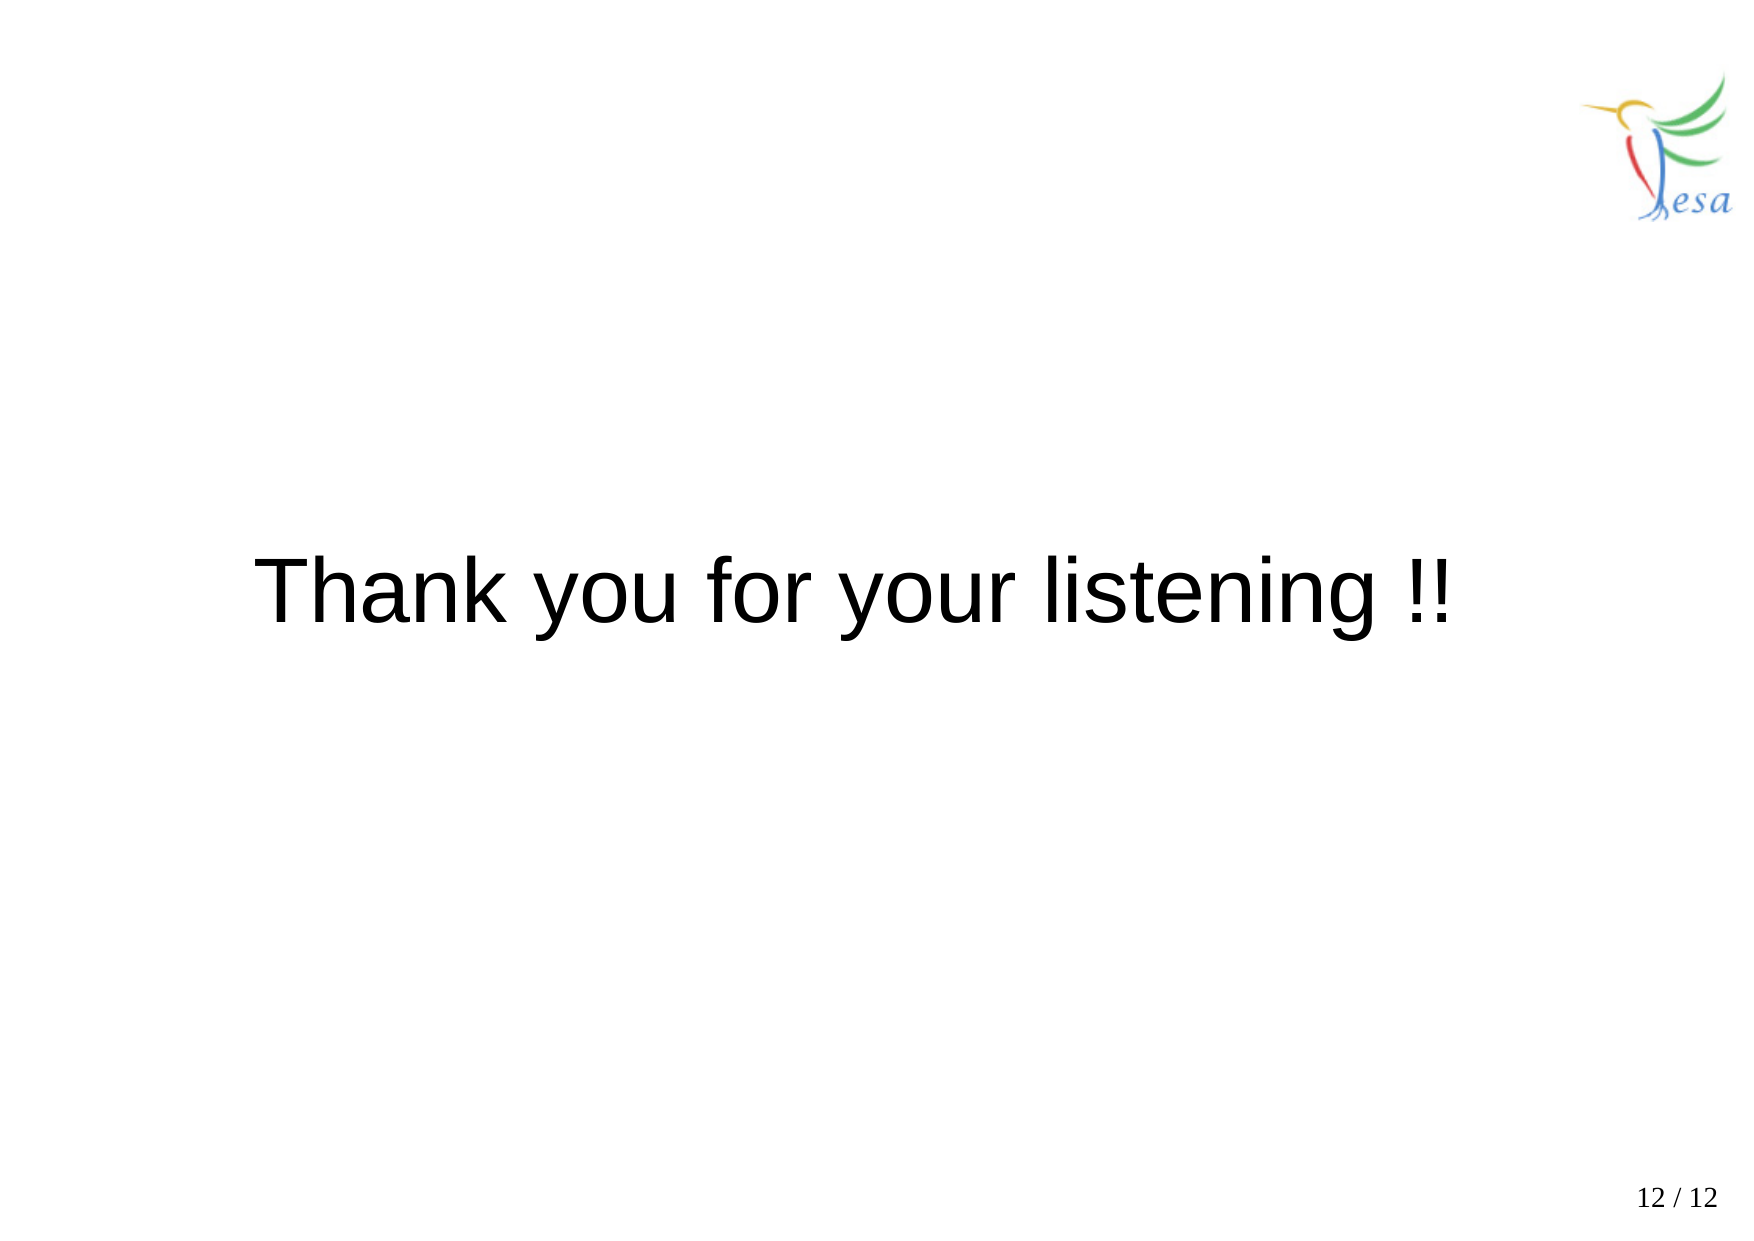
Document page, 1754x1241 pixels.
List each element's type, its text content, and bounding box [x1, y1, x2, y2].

picture [1579, 64, 1736, 222]
title Thank you for your listening !! [150, 486, 1561, 694]
